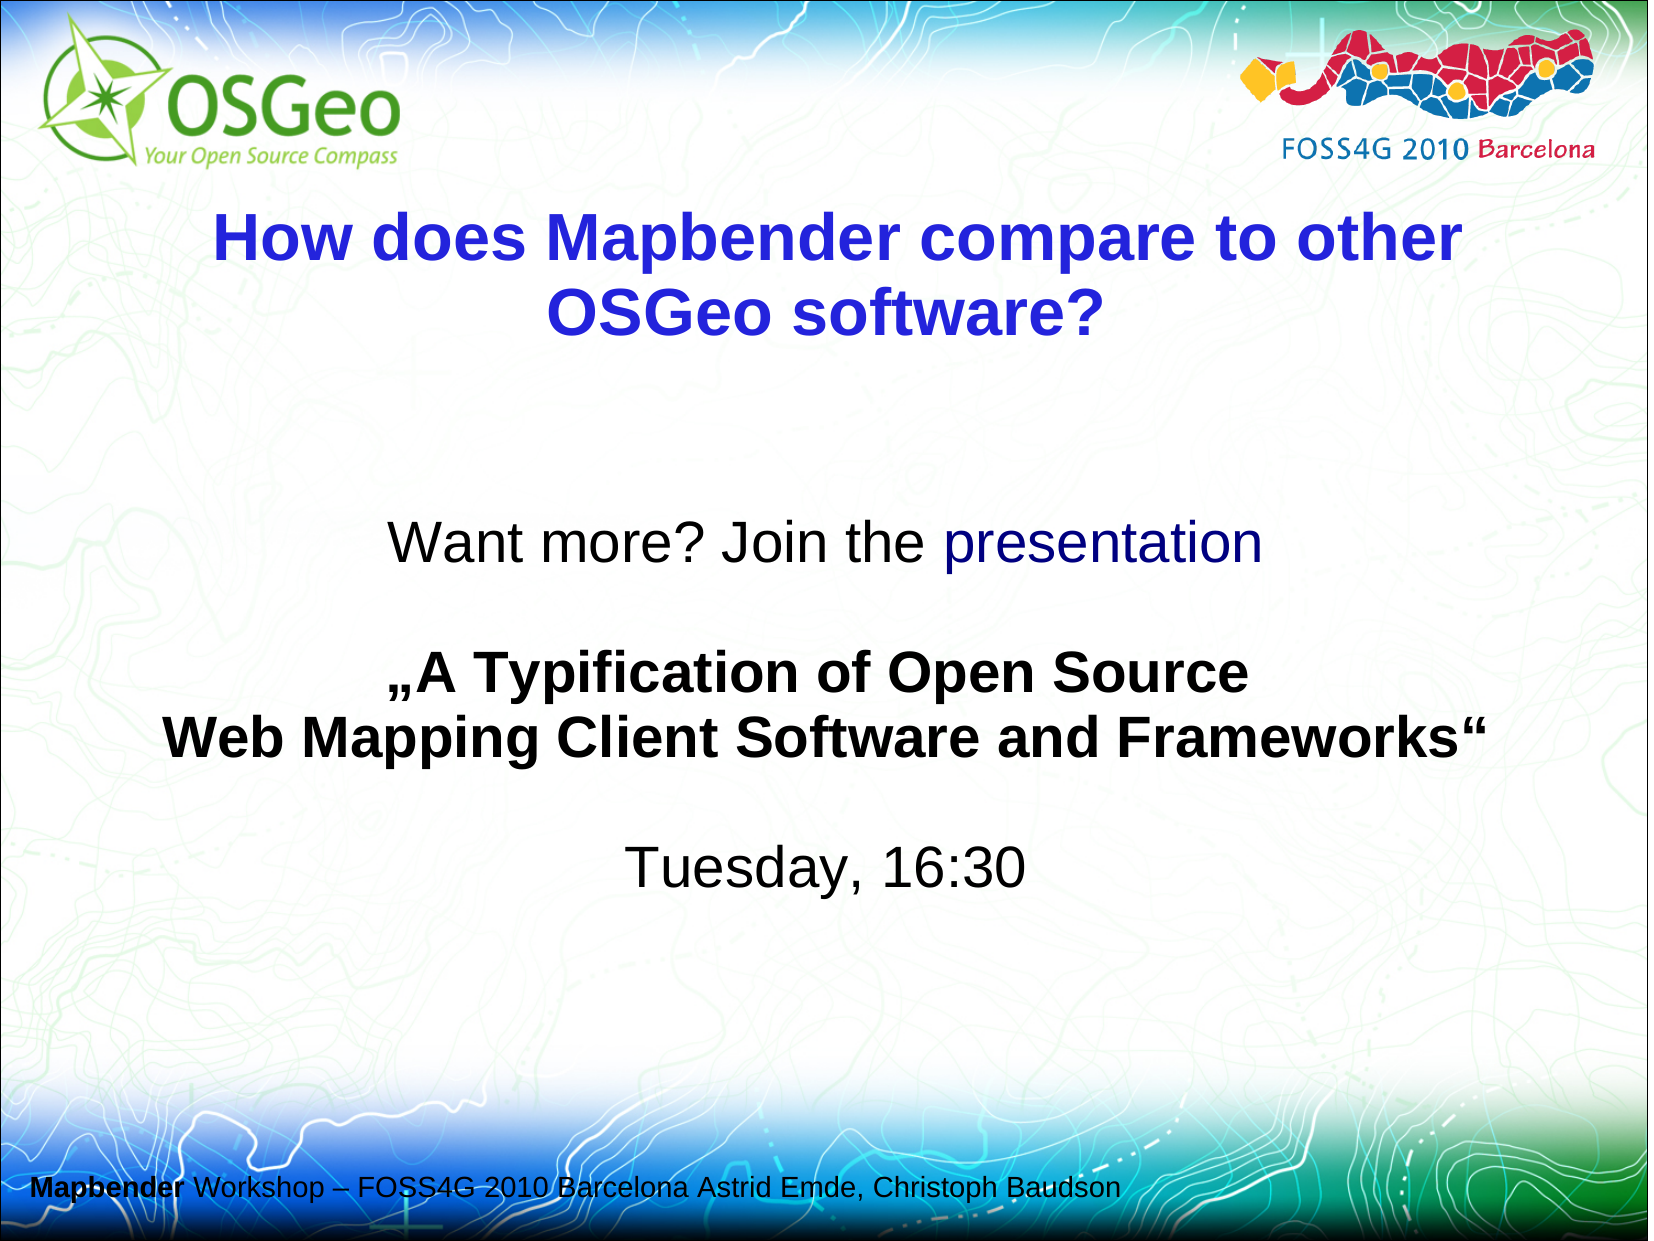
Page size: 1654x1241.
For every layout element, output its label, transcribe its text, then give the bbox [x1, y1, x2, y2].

text_box Want more? Join the presentation „A Typification of Open Source Web Mapping Client Software and Frameworks“ Tuesday, 16:30 [147, 501, 1506, 961]
picture [1, 1, 1647, 1240]
title How does Mapbender compare to other OSGeo software? [82, 188, 1571, 361]
